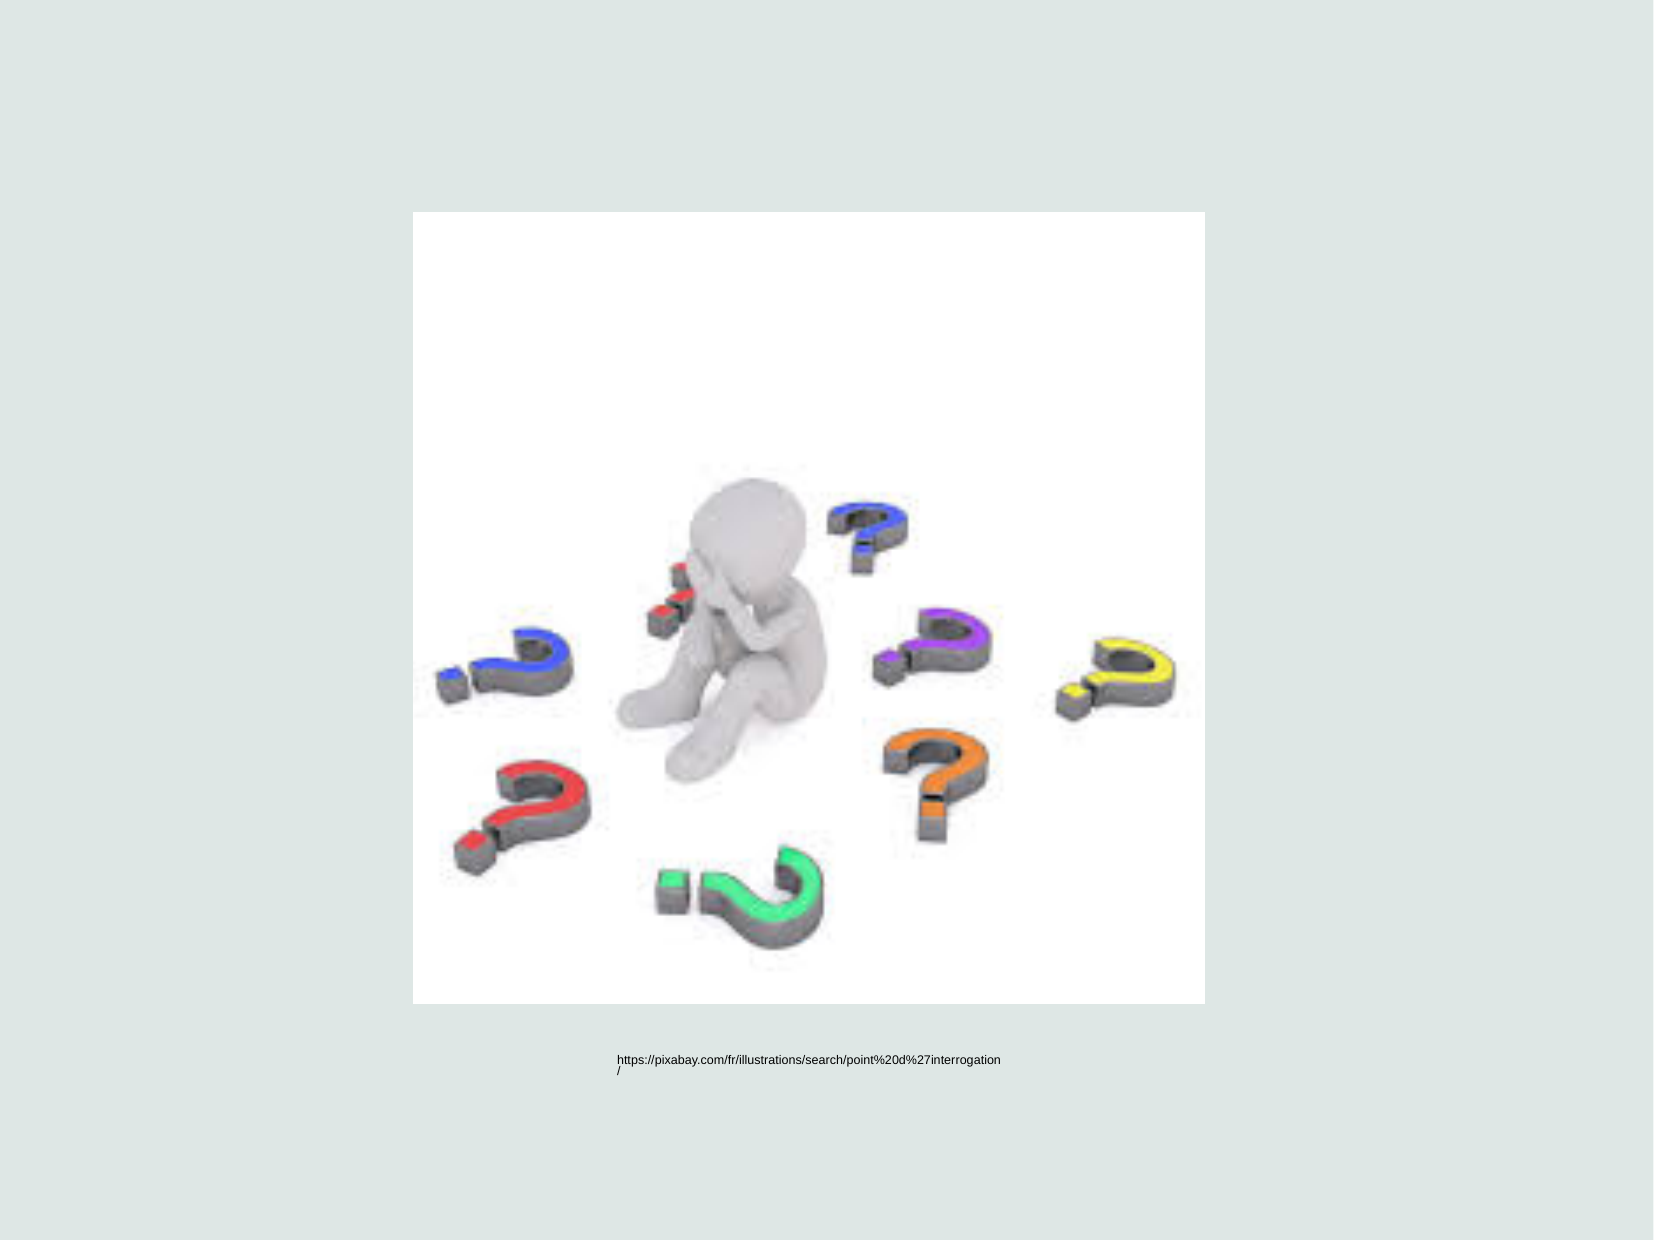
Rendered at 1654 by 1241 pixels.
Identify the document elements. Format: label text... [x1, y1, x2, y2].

picture [413, 212, 1205, 1004]
text_box https://pixabay.com/fr/illustrations/search/point%20d%27interrogation/ [602, 1045, 1016, 1075]
